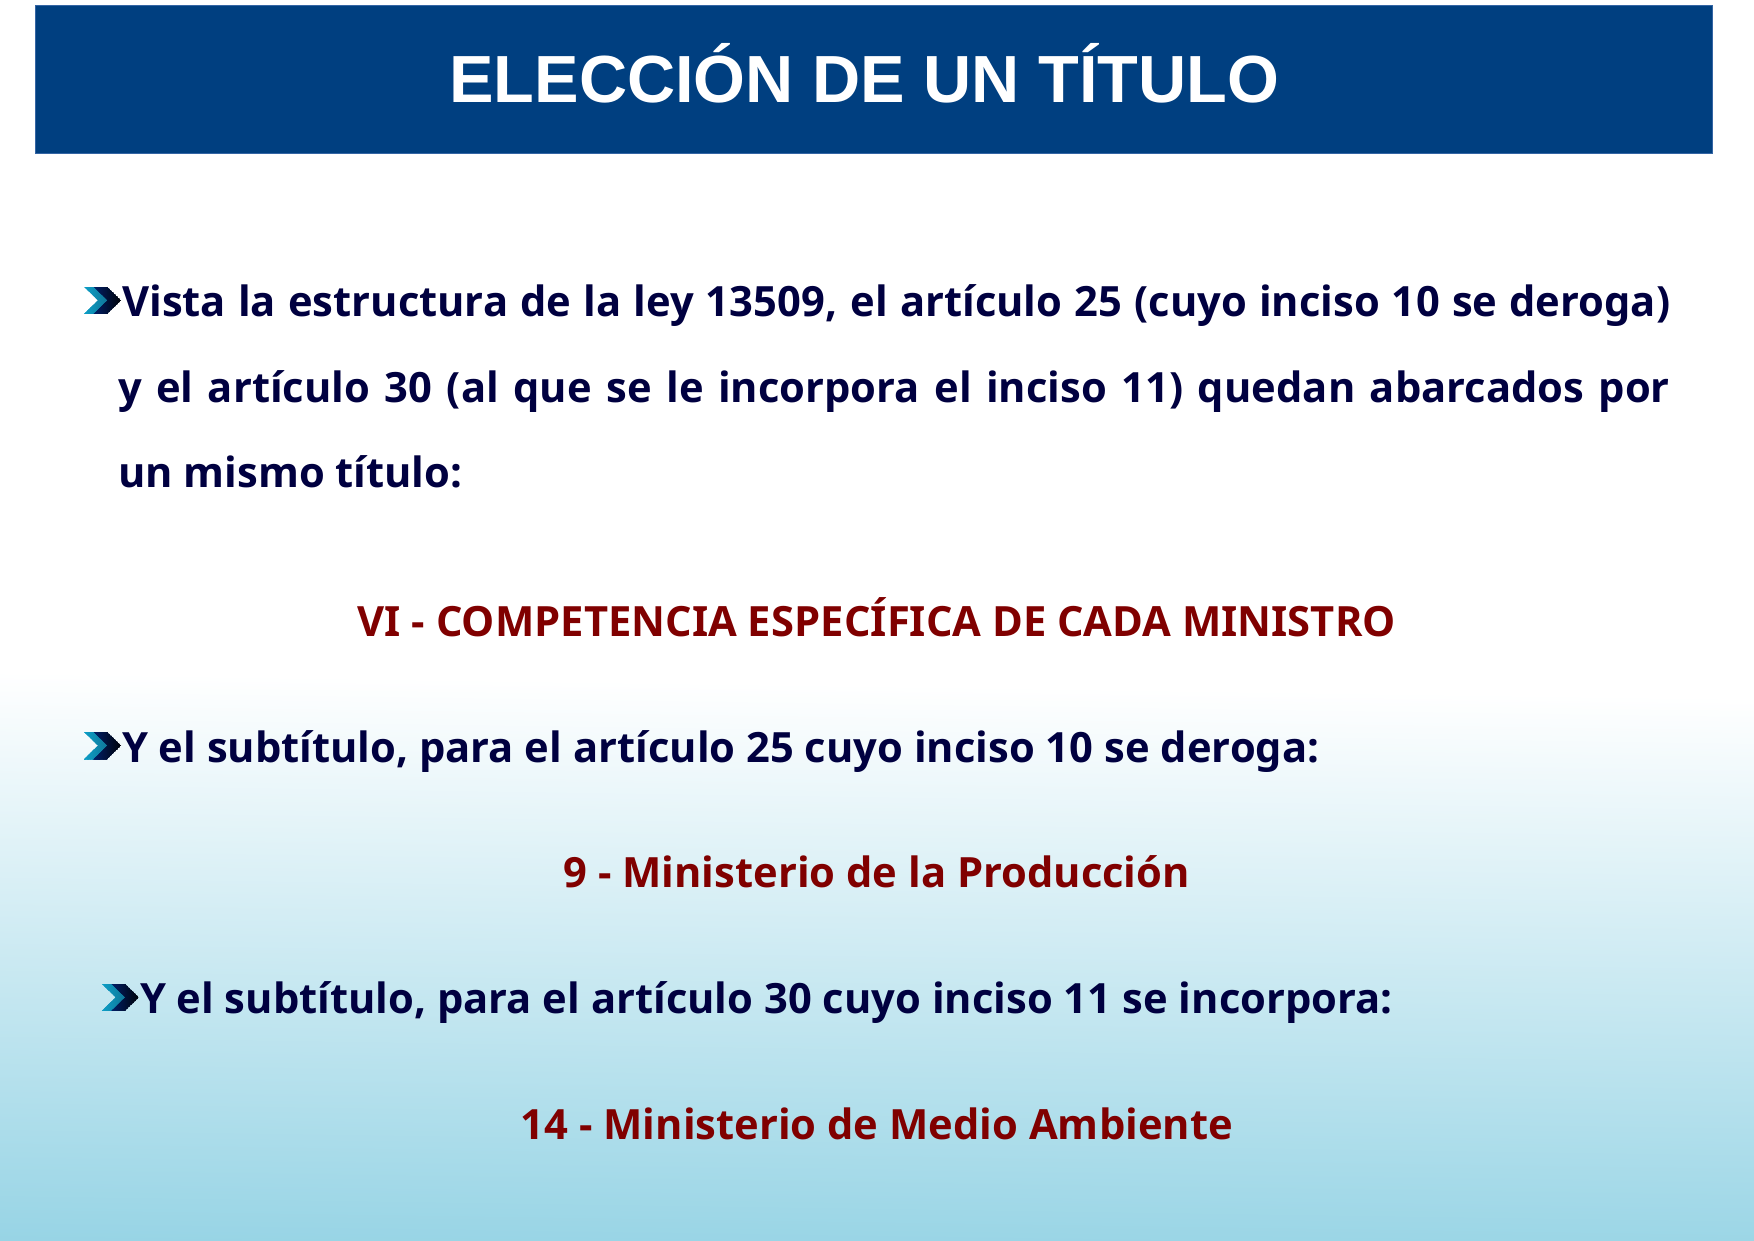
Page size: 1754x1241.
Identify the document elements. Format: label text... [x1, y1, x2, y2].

text_box Vista la estructura de la ley 13509, el artículo 25 (cuyo inciso 10 se deroga) y el artículo 30 (al que se le incorpora el inciso 11) quedan abarcados por un mismo título: VI - COMPETENCIA ESPECÍFICA DE CADA MINISTRO Y el subtítulo, para el artículo 25 cuyo inciso 10 se deroga: 9 - Ministerio de la Producción Y el subtítulo, para el artículo 30 cuyo inciso 11 se incorpora: 14 - Ministerio de Medio Ambiente [50, 236, 1704, 1146]
text_box ELECCIÓN DE UN TÍTULO [35, 5, 1713, 154]
